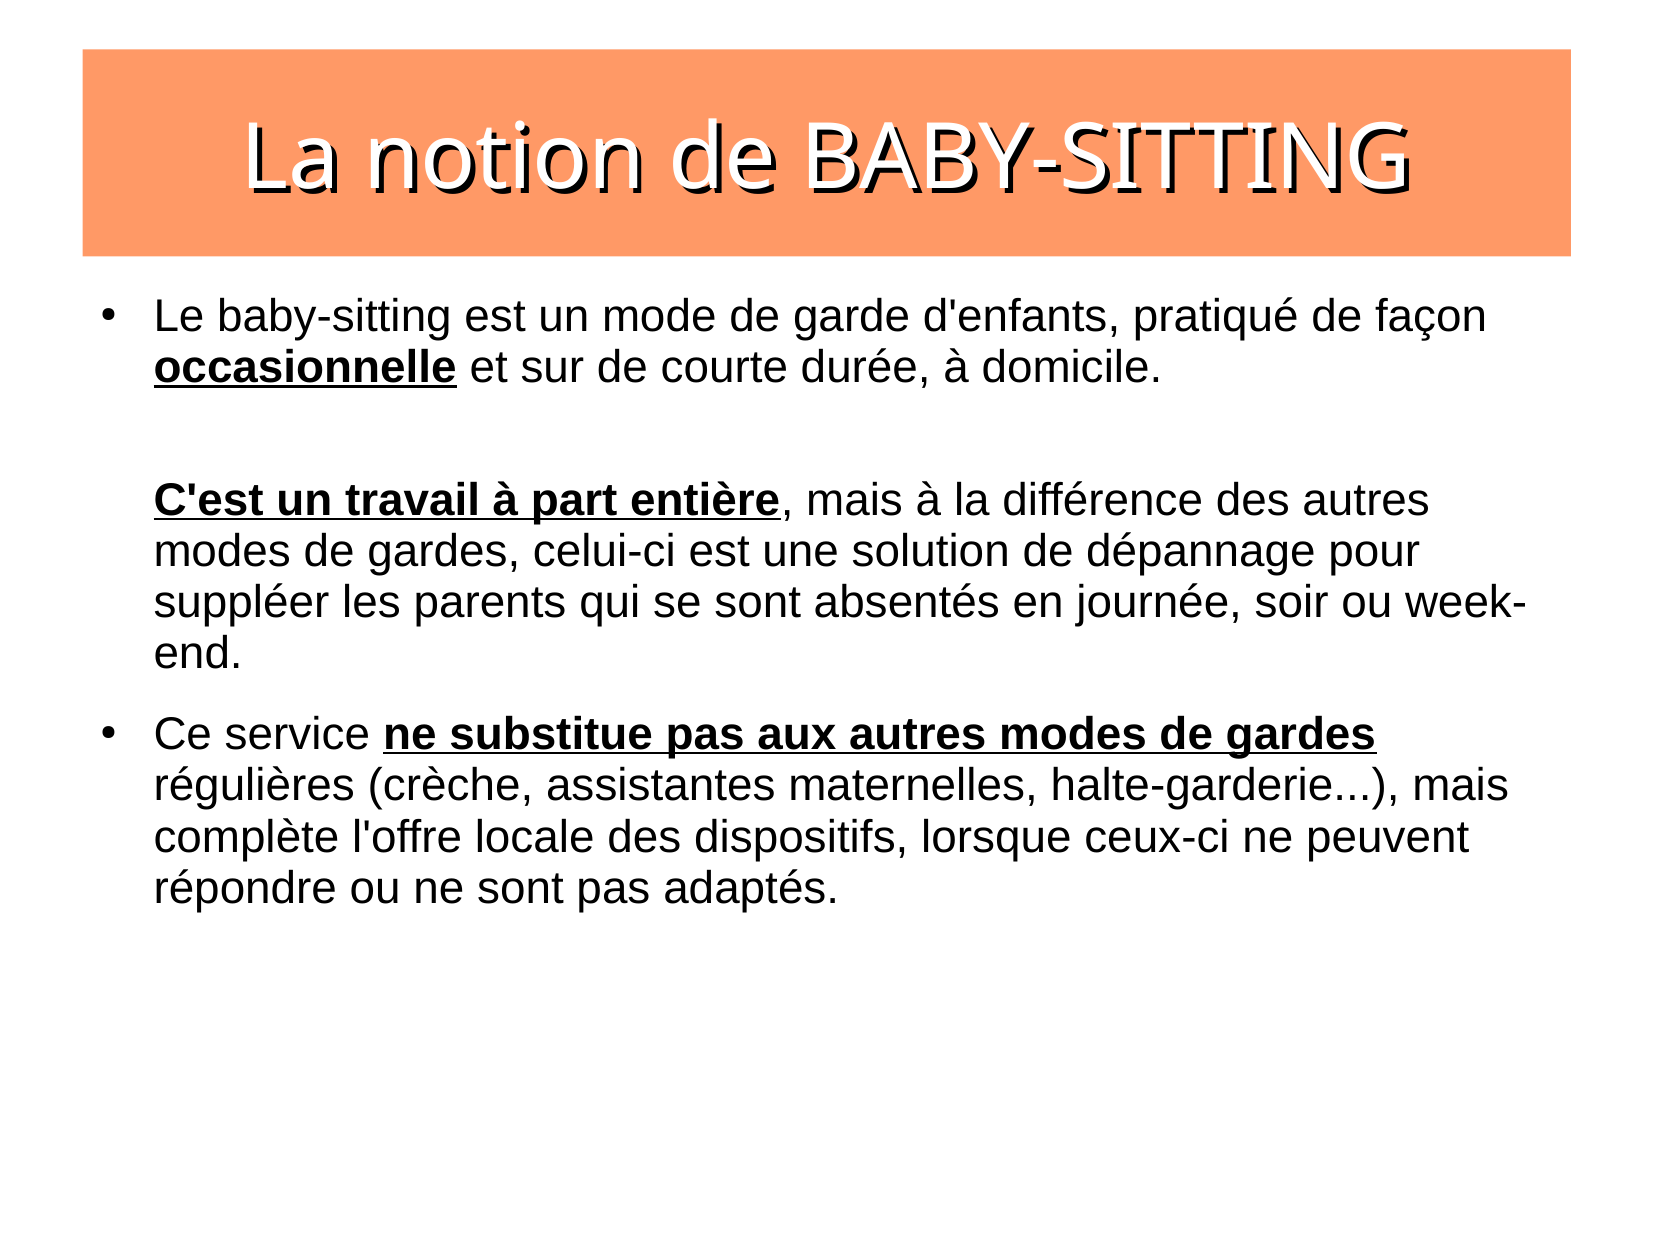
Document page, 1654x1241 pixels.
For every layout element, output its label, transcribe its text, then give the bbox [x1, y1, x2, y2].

title La notion de BABY-SITTING [82, 49, 1571, 257]
list Le baby-sitting est un mode de garde d'enfants, pratiqué de façon occasionnelle et sur de courte durée, à domicile. C'est un travail à part entière, mais à la différence des autres modes de gardes, celui-ci est une solution de dépannage pour suppléer les parents qui se sont absentés en journée, soir ou week-end. Ce service ne substitue pas aux autres modes de gardes régulières (crèche, assistantes maternelles, halte-garderie...), mais complète l'offre locale des dispositifs, lorsque ceux-ci ne peuvent répondre ou ne sont pas adaptés. [82, 290, 1571, 1109]
